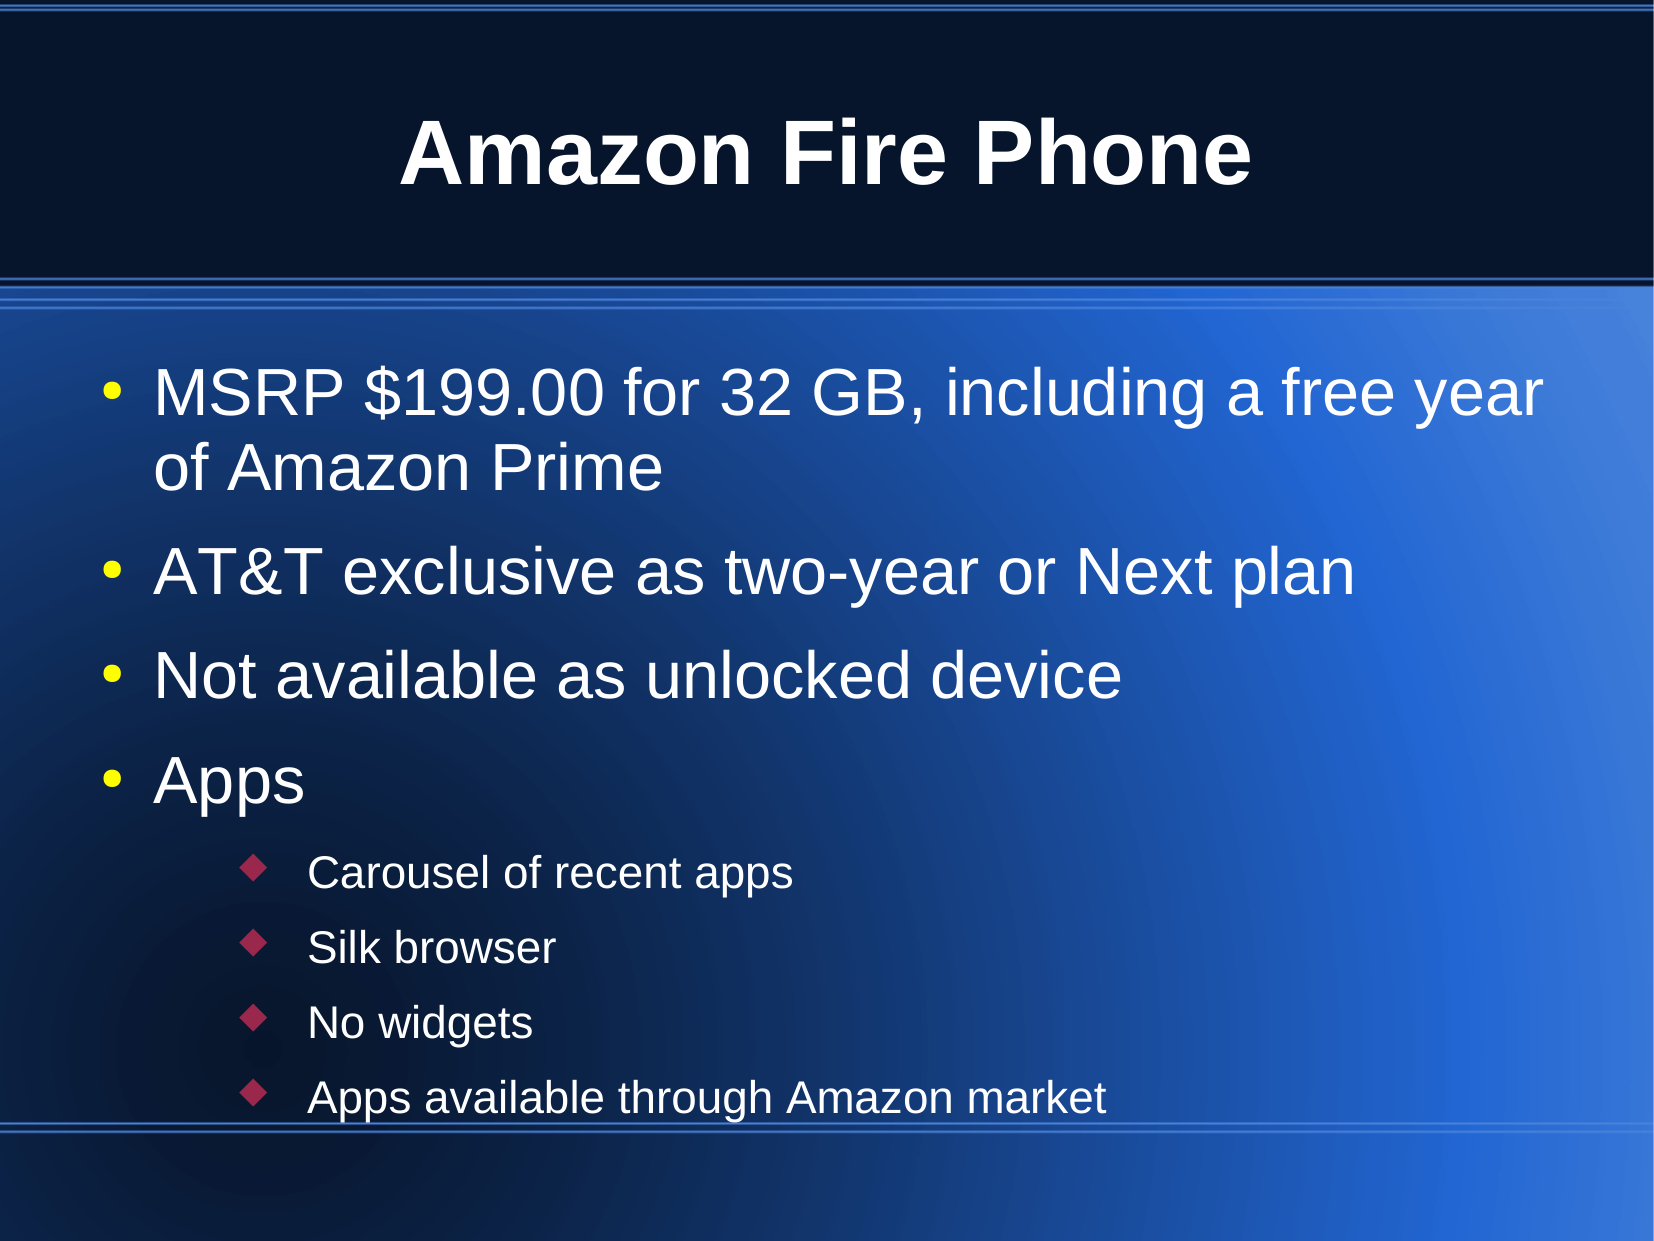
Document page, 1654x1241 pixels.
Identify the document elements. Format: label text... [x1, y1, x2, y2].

picture [0, 0, 1654, 1241]
list MSRP $199.00 for 32 GB, including a free year of Amazon Prime AT&T exclusive as two-year or Next plan Not available as unlocked device Apps Carousel of recent apps Silk browser No widgets Apps available through Amazon market [82, 355, 1571, 1123]
title Amazon Fire Phone [82, 49, 1571, 257]
